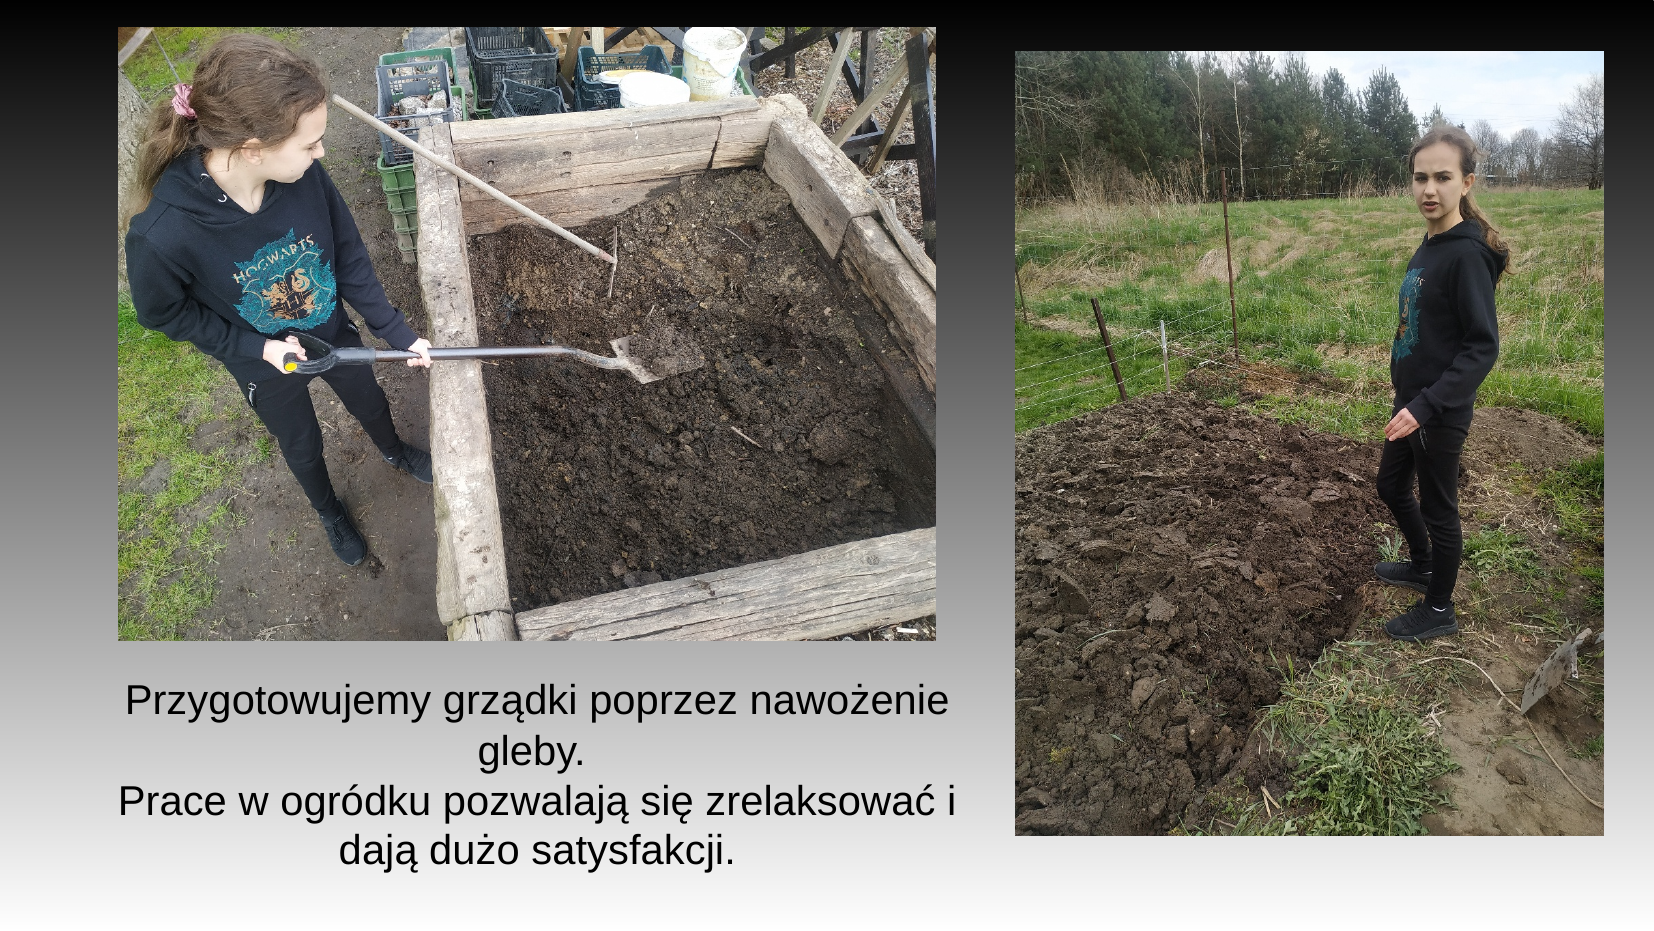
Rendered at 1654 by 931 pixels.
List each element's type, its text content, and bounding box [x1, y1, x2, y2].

text_box Przygotowujemy grządki poprzez nawożenie gleby. Prace w ogródku pozwalają się zrelaksować i dają dużo satysfakcji. [58, 665, 1016, 881]
picture [1015, 51, 1604, 836]
picture [118, 27, 936, 641]
